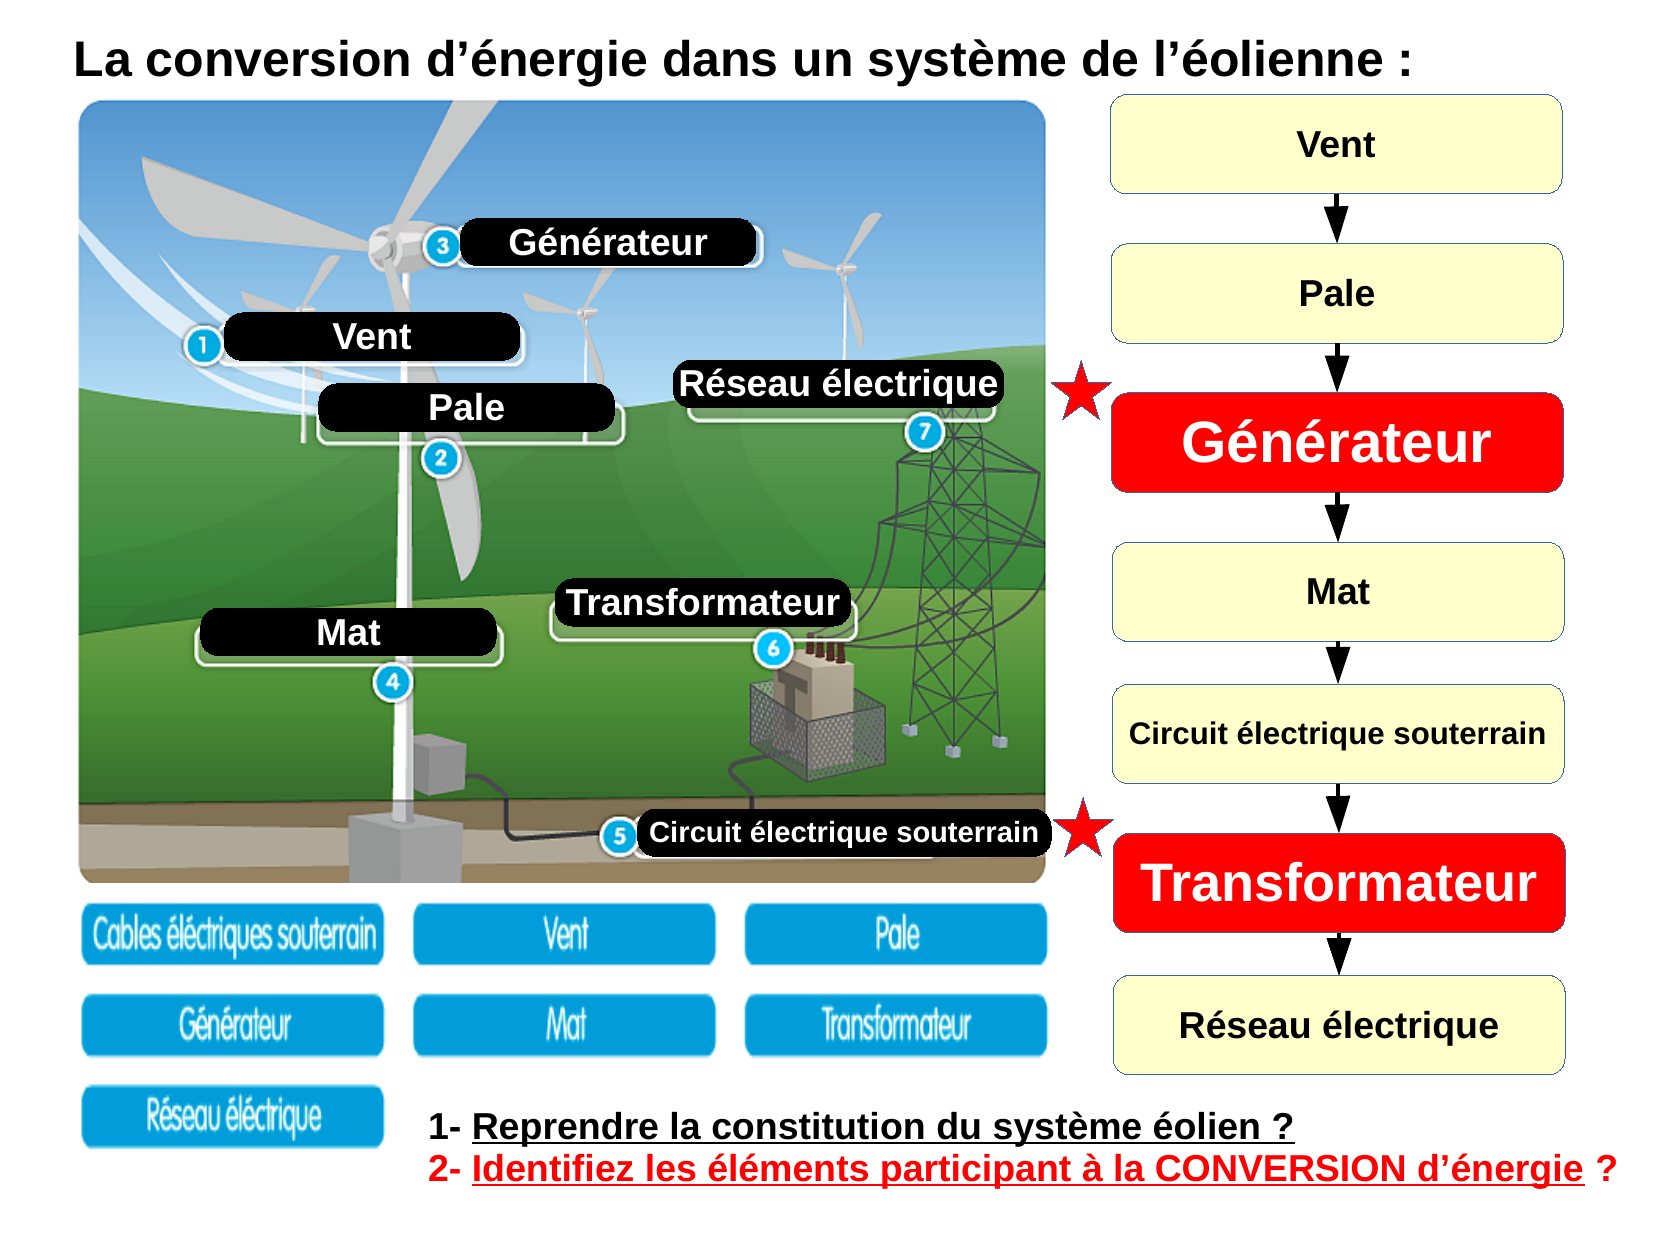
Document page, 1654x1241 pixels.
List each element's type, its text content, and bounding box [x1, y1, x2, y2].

text_box La conversion d’énergie dans un système de l’éolienne : [59, 23, 1583, 95]
picture [71, 95, 1058, 1168]
text_box Mat [1112, 542, 1565, 642]
text_box Circuit électrique souterrain [637, 809, 1052, 857]
text_box [1053, 797, 1114, 857]
text_box Circuit électrique souterrain [1112, 684, 1565, 784]
text_box Vent [1110, 94, 1563, 194]
text_box Transformateur [555, 578, 851, 627]
text_box Réseau électrique [673, 360, 1004, 408]
text_box Transformateur [1113, 833, 1566, 933]
text_box Mat [200, 608, 497, 656]
text_box 1- Reprendre la constitution du système éolien ? 2- Identifiez les éléments participant à la CONVERSION d’énergie ? [413, 1098, 1654, 1198]
text_box Générateur [1111, 392, 1564, 493]
text_box Pale [318, 383, 615, 432]
text_box Générateur [460, 218, 756, 266]
text_box Vent [224, 312, 520, 361]
text_box Réseau électrique [1113, 975, 1566, 1075]
text_box Pale [1111, 243, 1564, 344]
text_box [1051, 360, 1112, 420]
